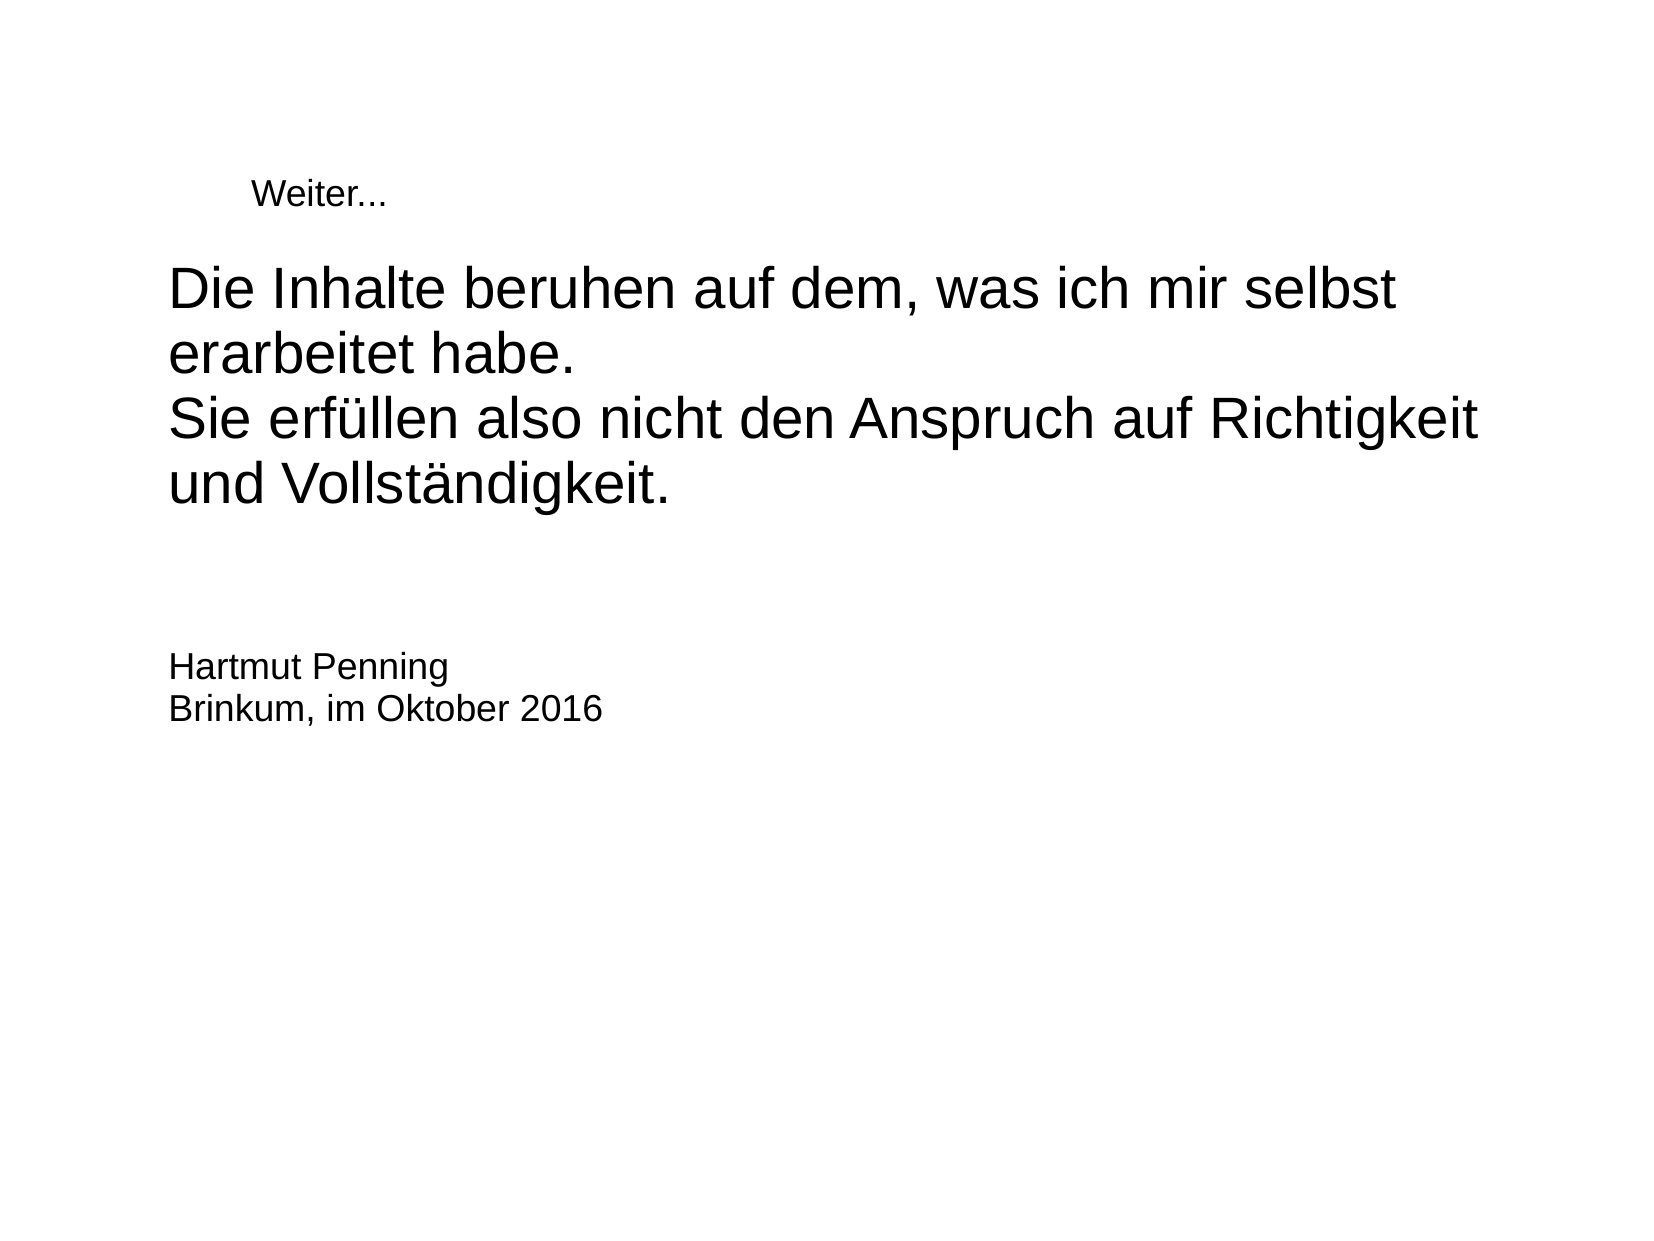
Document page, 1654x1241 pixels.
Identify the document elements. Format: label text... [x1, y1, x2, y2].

text_box Weiter... [236, 165, 403, 223]
text_box Die Inhalte beruhen auf dem, was ich mir selbst erarbeitet habe. Sie erfüllen also nicht den Anspruch auf Richtigkeit und Vollständigkeit. Hartmut Penning Brinkum, im Oktober 2016 [153, 118, 1548, 1193]
